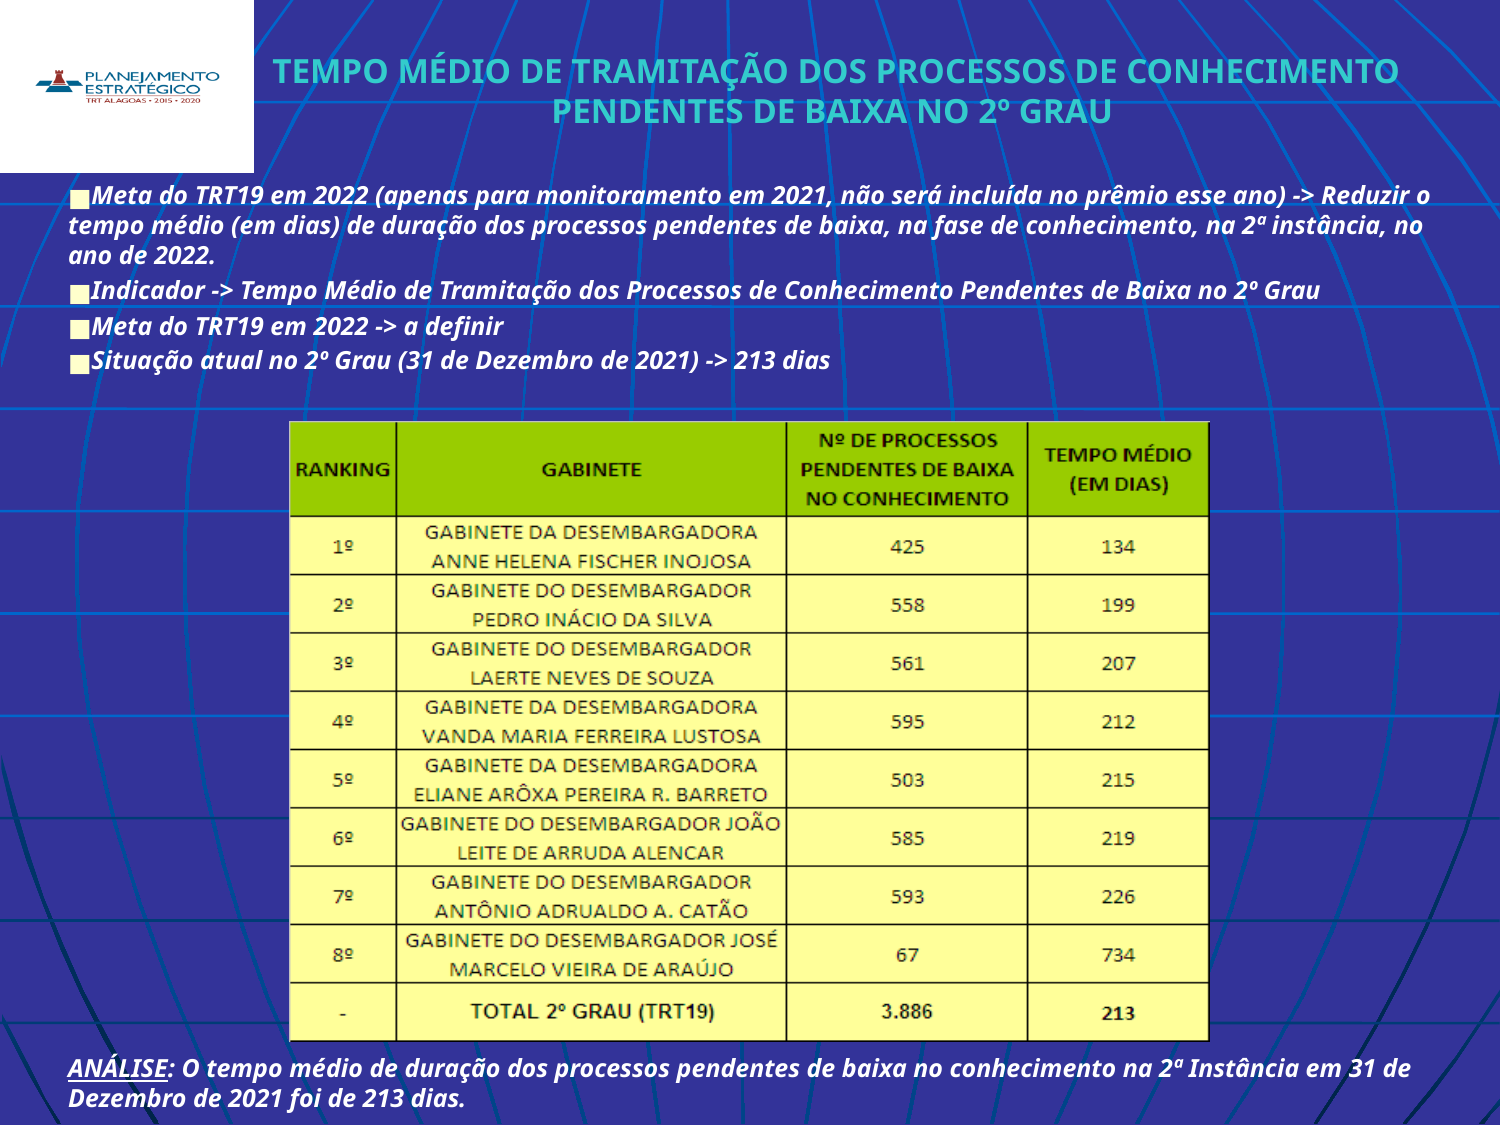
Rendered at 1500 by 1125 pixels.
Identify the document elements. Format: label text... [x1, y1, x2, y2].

text_box TEMPO MÉDIO DE TRAMITAÇÃO DOS PROCESSOS DE CONHECIMENTO PENDENTES DE BAIXA NO 2º GRAU [254, 42, 1436, 138]
text_box ANÁLISE: O tempo médio de duração dos processos pendentes de baixa no conhecimento na 2ª Instância em 31 de Dezembro de 2021 foi de 213 dias. [53, 1045, 1459, 1125]
text_box Meta do TRT19 em 2022 (apenas para monitoramento em 2021, não será incluída no prêmio esse ano) -> Reduzir o tempo médio (em dias) de duração dos processos pendentes de baixa, na fase de conhecimento, na 2ª instância, no ano de 2022. Indicador -> Tempo Médio de Tramitação dos Processos de Conhecimento Pendentes de Baixa no 2º Grau Meta do TRT19 em 2022 -> a definir Situação atual no 2º Grau (31 de Dezembro de 2021) -> 213 dias [53, 172, 1459, 421]
picture [0, 0, 254, 173]
picture [289, 421, 1210, 1042]
